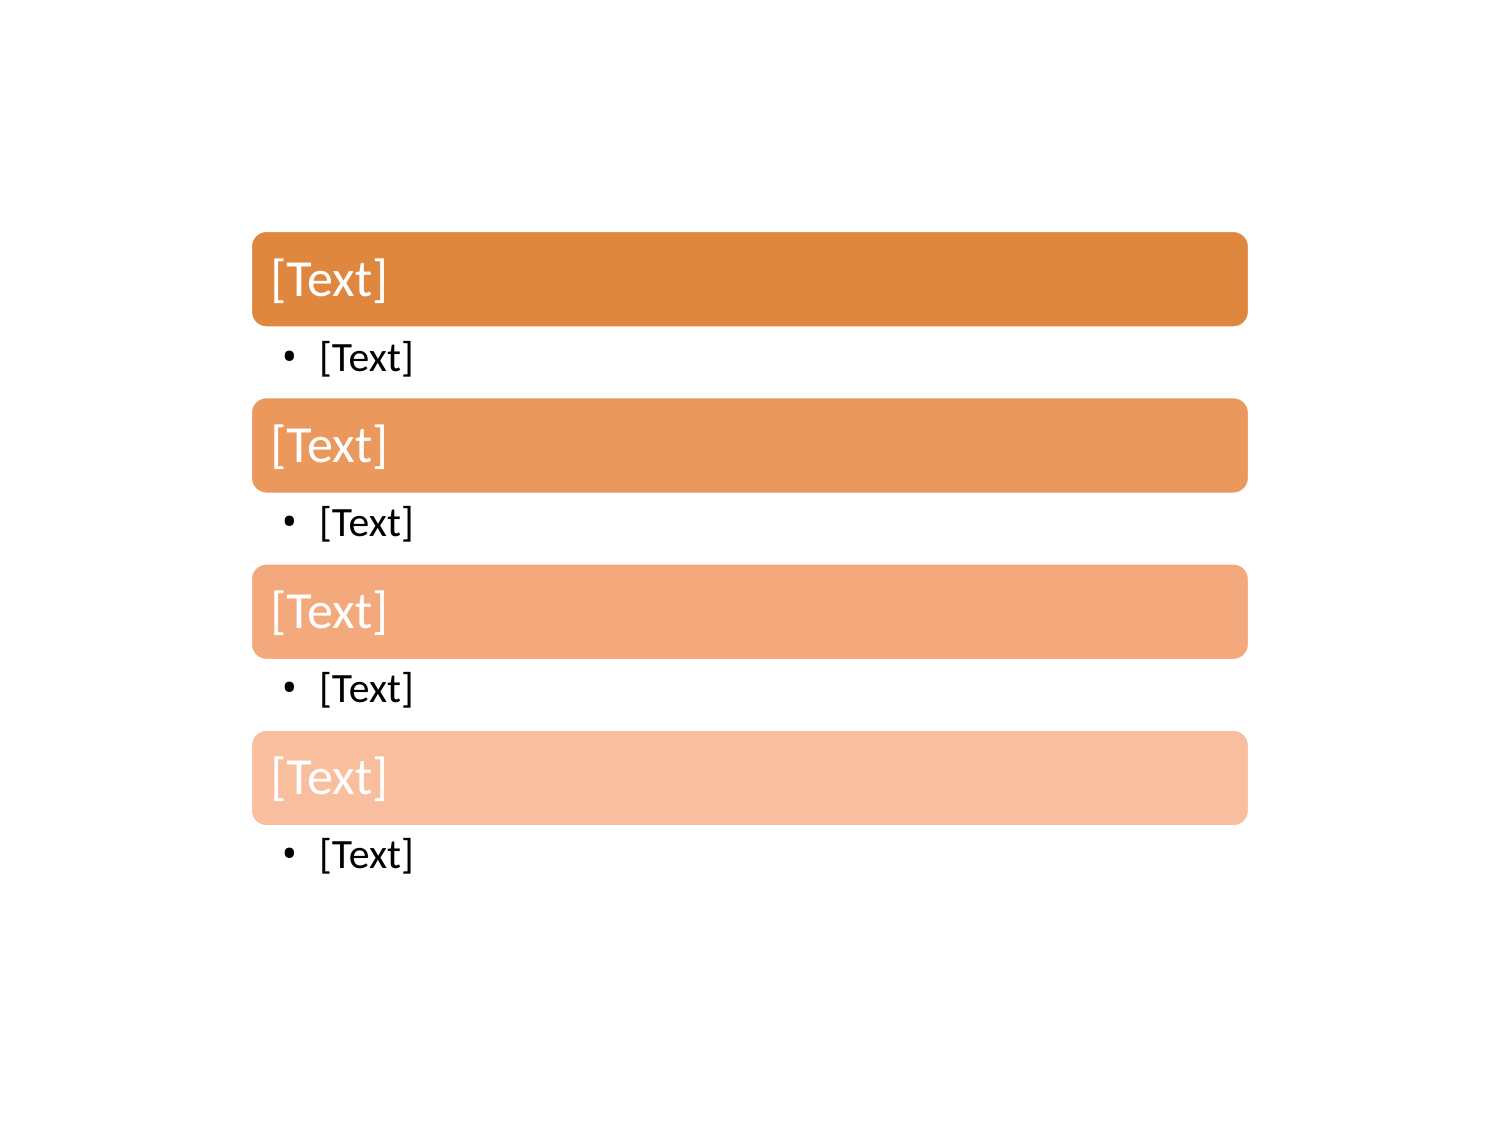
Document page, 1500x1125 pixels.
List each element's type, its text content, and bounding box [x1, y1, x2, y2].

text_box [Text] [249, 399, 1250, 495]
text_box [Text] [249, 495, 1251, 564]
text_box [Text] [249, 564, 1250, 660]
text_box [Text] [249, 728, 1250, 827]
text_box [Text] [249, 330, 1251, 399]
text_box [Text] [249, 229, 1250, 329]
text_box [Text] [249, 827, 1250, 896]
text_box [Text] [249, 660, 1250, 729]
